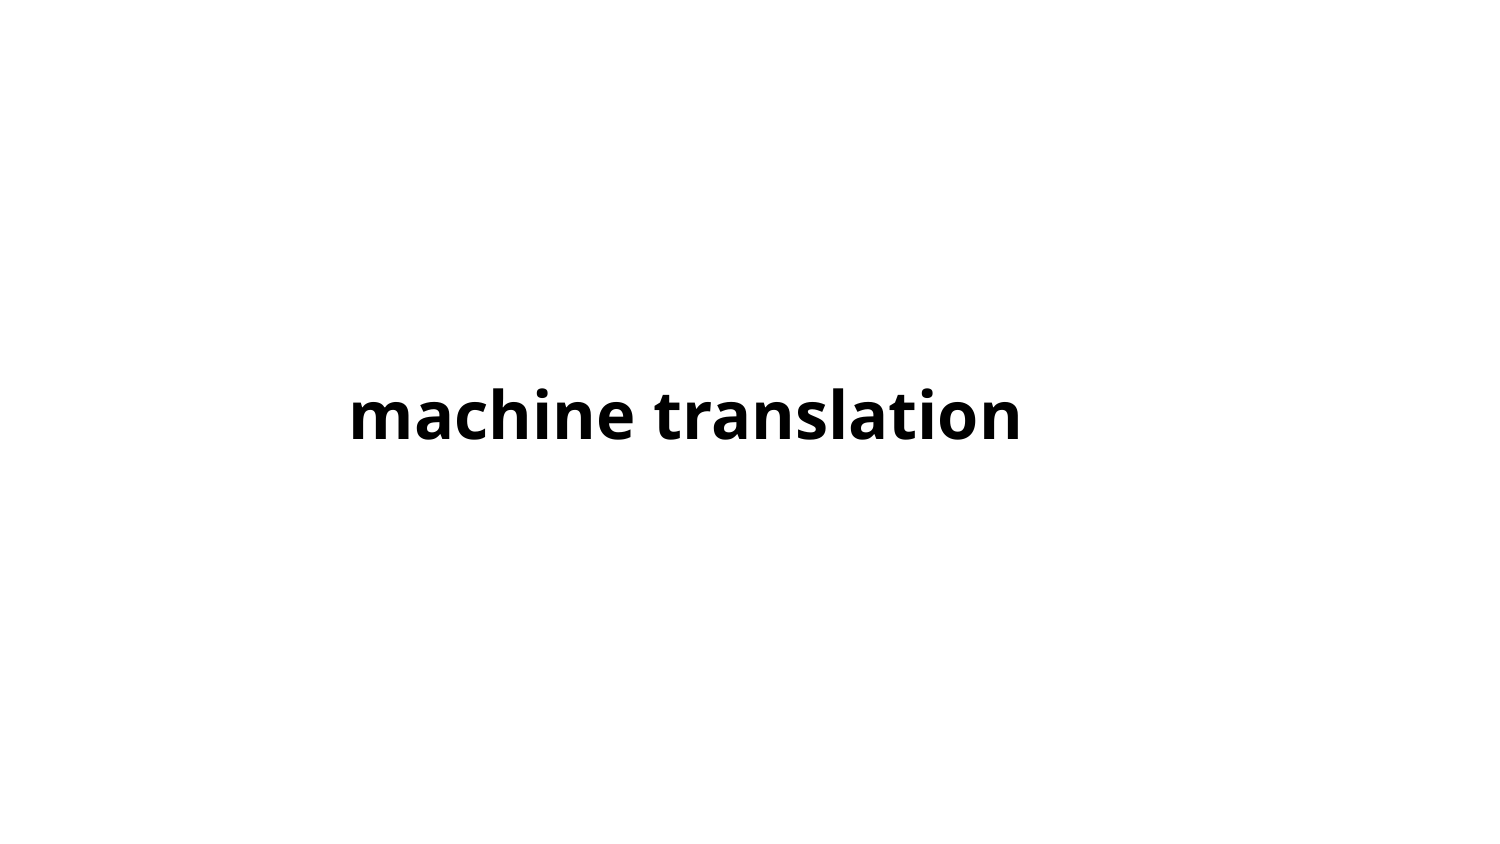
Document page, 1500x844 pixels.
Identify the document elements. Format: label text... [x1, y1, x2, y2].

title machine translation [333, 285, 1320, 475]
